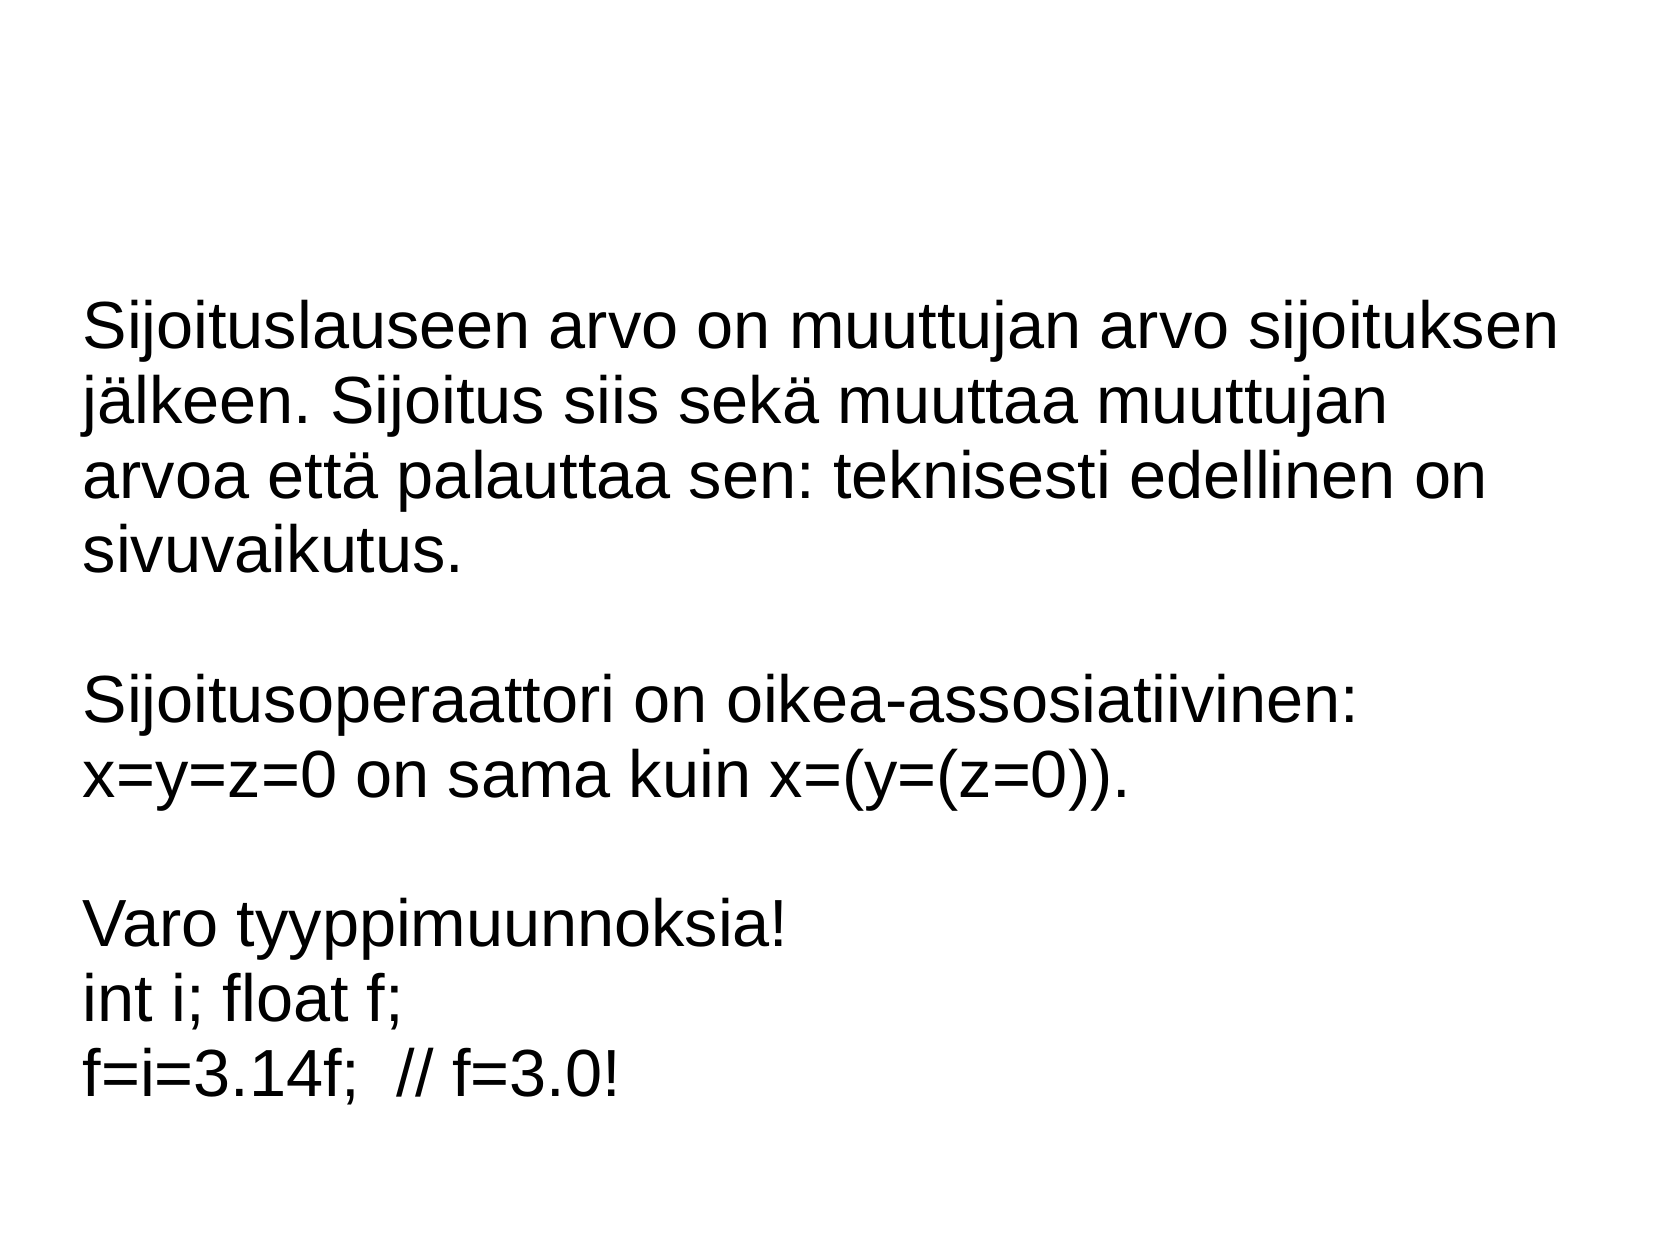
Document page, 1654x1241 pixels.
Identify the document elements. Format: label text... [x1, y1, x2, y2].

text_box Sijoituslauseen arvo on muuttujan arvo sijoituksen jälkeen. Sijoitus siis sekä muuttaa muuttujan arvoa että palauttaa sen: teknisesti edellinen on sivuvaikutus. Sijoitusoperaattori on oikea-assosiatiivinen: x=y=z=0 on sama kuin x=(y=(z=0)). Varo tyyppimuunnoksia! int i; float f; f=i=3.14f; // f=3.0! [82, 288, 1571, 1111]
